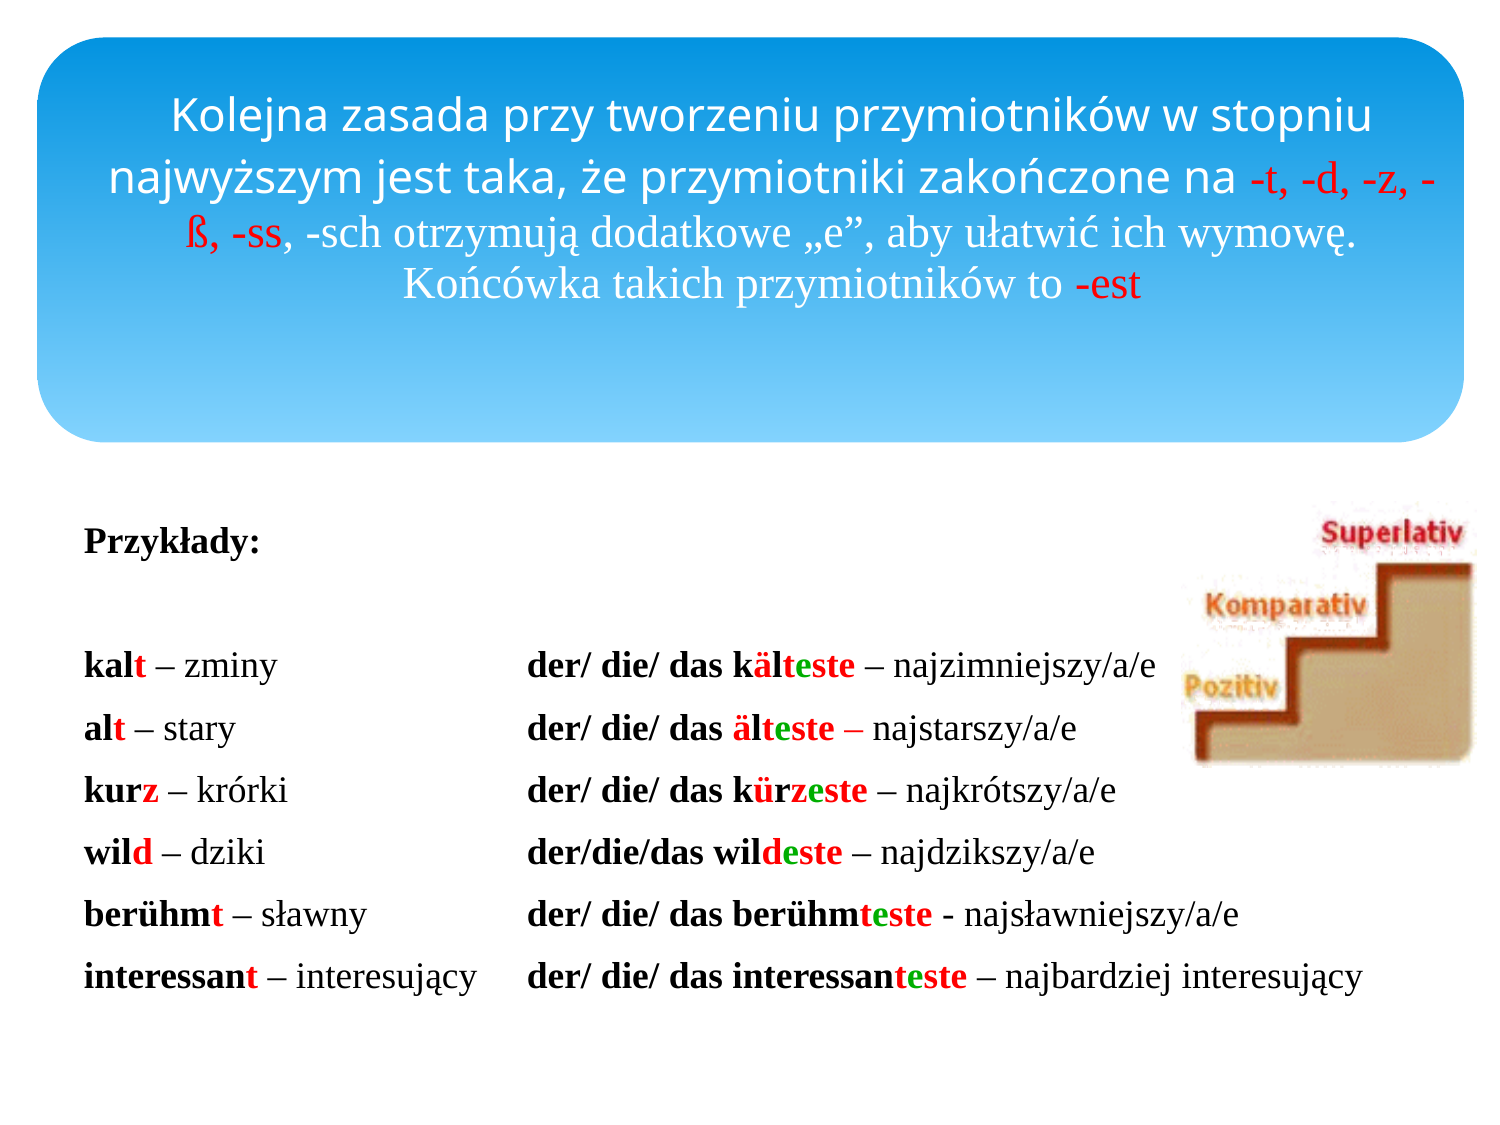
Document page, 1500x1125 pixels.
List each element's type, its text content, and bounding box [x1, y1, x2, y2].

title Kolejna zasada przy tworzeniu przymiotników w stopniu najwyższym jest taka, że przymiotniki zakończone na -t, -d, -z, -ß, -ss, -sch otrzymują dodatkowe „e”, aby ułatwić ich wymowę. Końcówka takich przymiotników to -est [96, 88, 1447, 303]
subtitle Przykłady: kalt – zminy der/ die/ das kälteste – najzimniejszy/a/e alt – stary der/ die/ das älteste – najstarszy/a/e kurz – krórki der/ die/ das kürzeste – najkrótszy/a/e wild – dziki der/die/das wildeste – najdzikszy/a/e berühmt – sławny der/ die/ das berühmteste - najsławniejszy/a/e interessant – interesujący der/ die/ das interessanteste – najbardziej interesujący [83, 472, 1388, 1024]
picture [1181, 501, 1477, 768]
